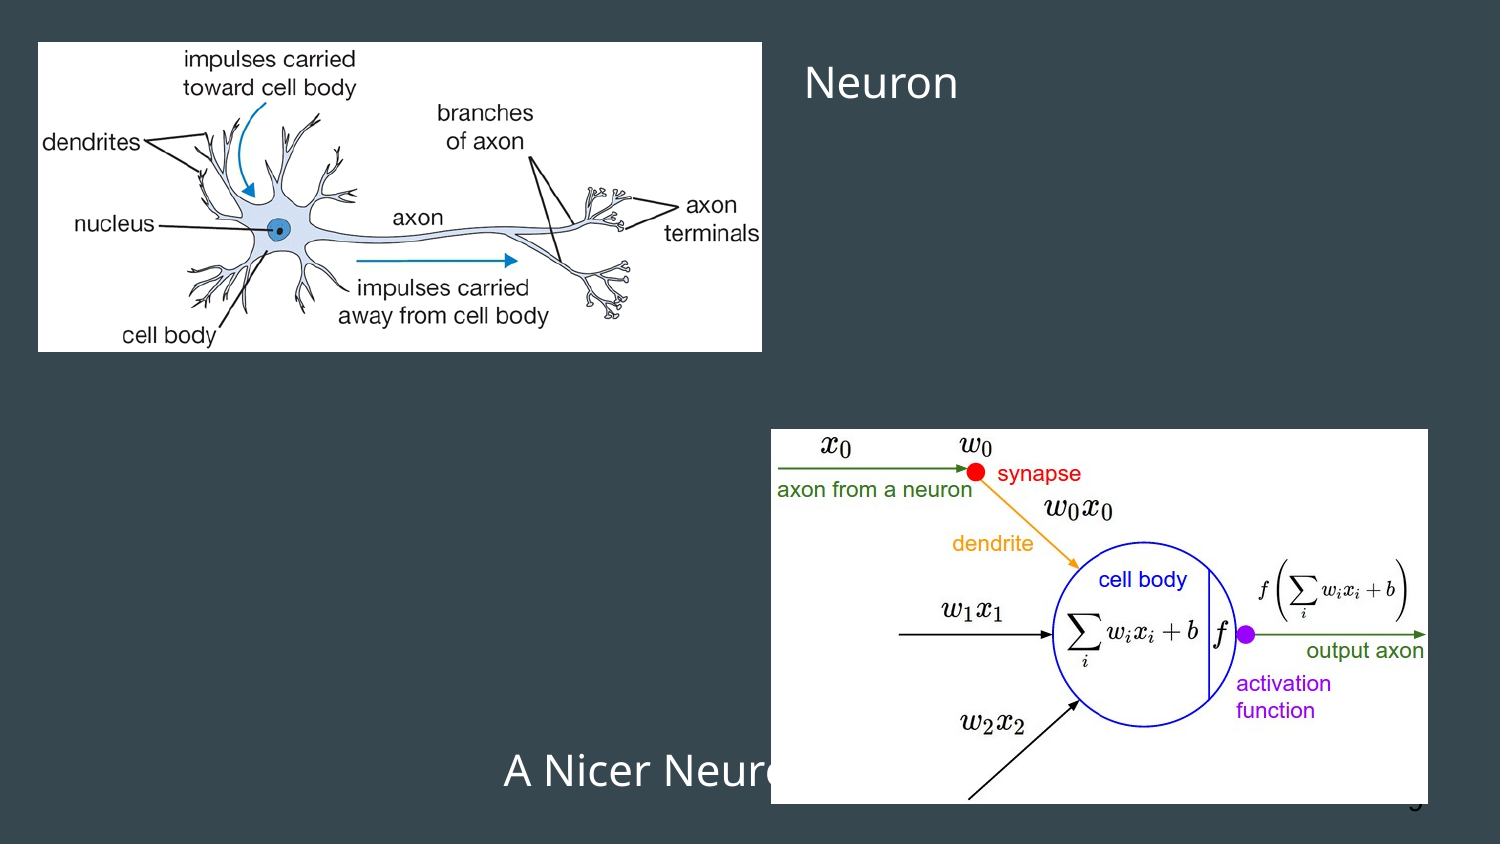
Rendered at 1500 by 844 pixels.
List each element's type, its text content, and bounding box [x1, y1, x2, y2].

picture [38, 42, 762, 352]
list A Nicer Neuron [488, 718, 1473, 819]
slide_number <number> [1392, 767, 1483, 833]
list Neuron [788, 31, 1500, 131]
picture [771, 429, 1428, 718]
